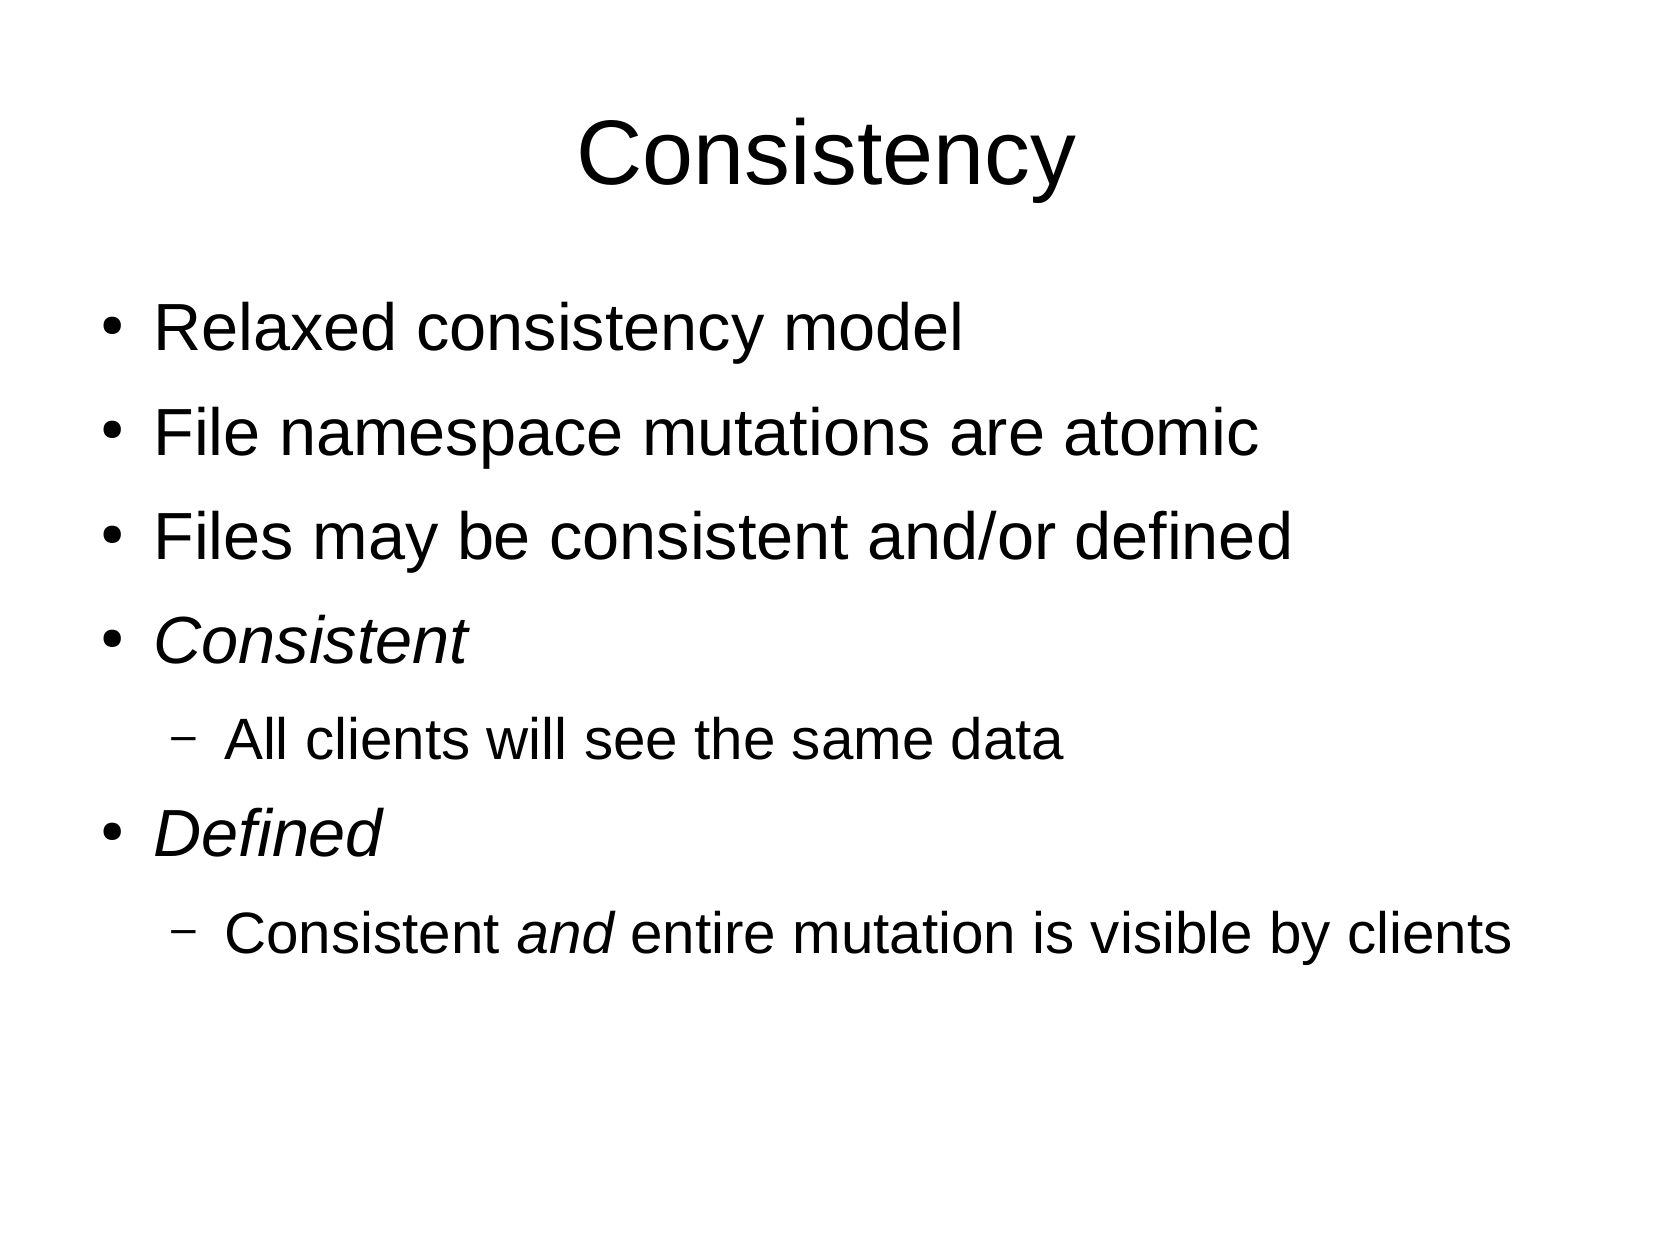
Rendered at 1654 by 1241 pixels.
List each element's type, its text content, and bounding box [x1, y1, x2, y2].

title Consistency [82, 49, 1571, 257]
list Relaxed consistency model File namespace mutations are atomic Files may be consistent and/or defined Consistent All clients will see the same data Defined Consistent and entire mutation is visible by clients [82, 290, 1538, 1010]
